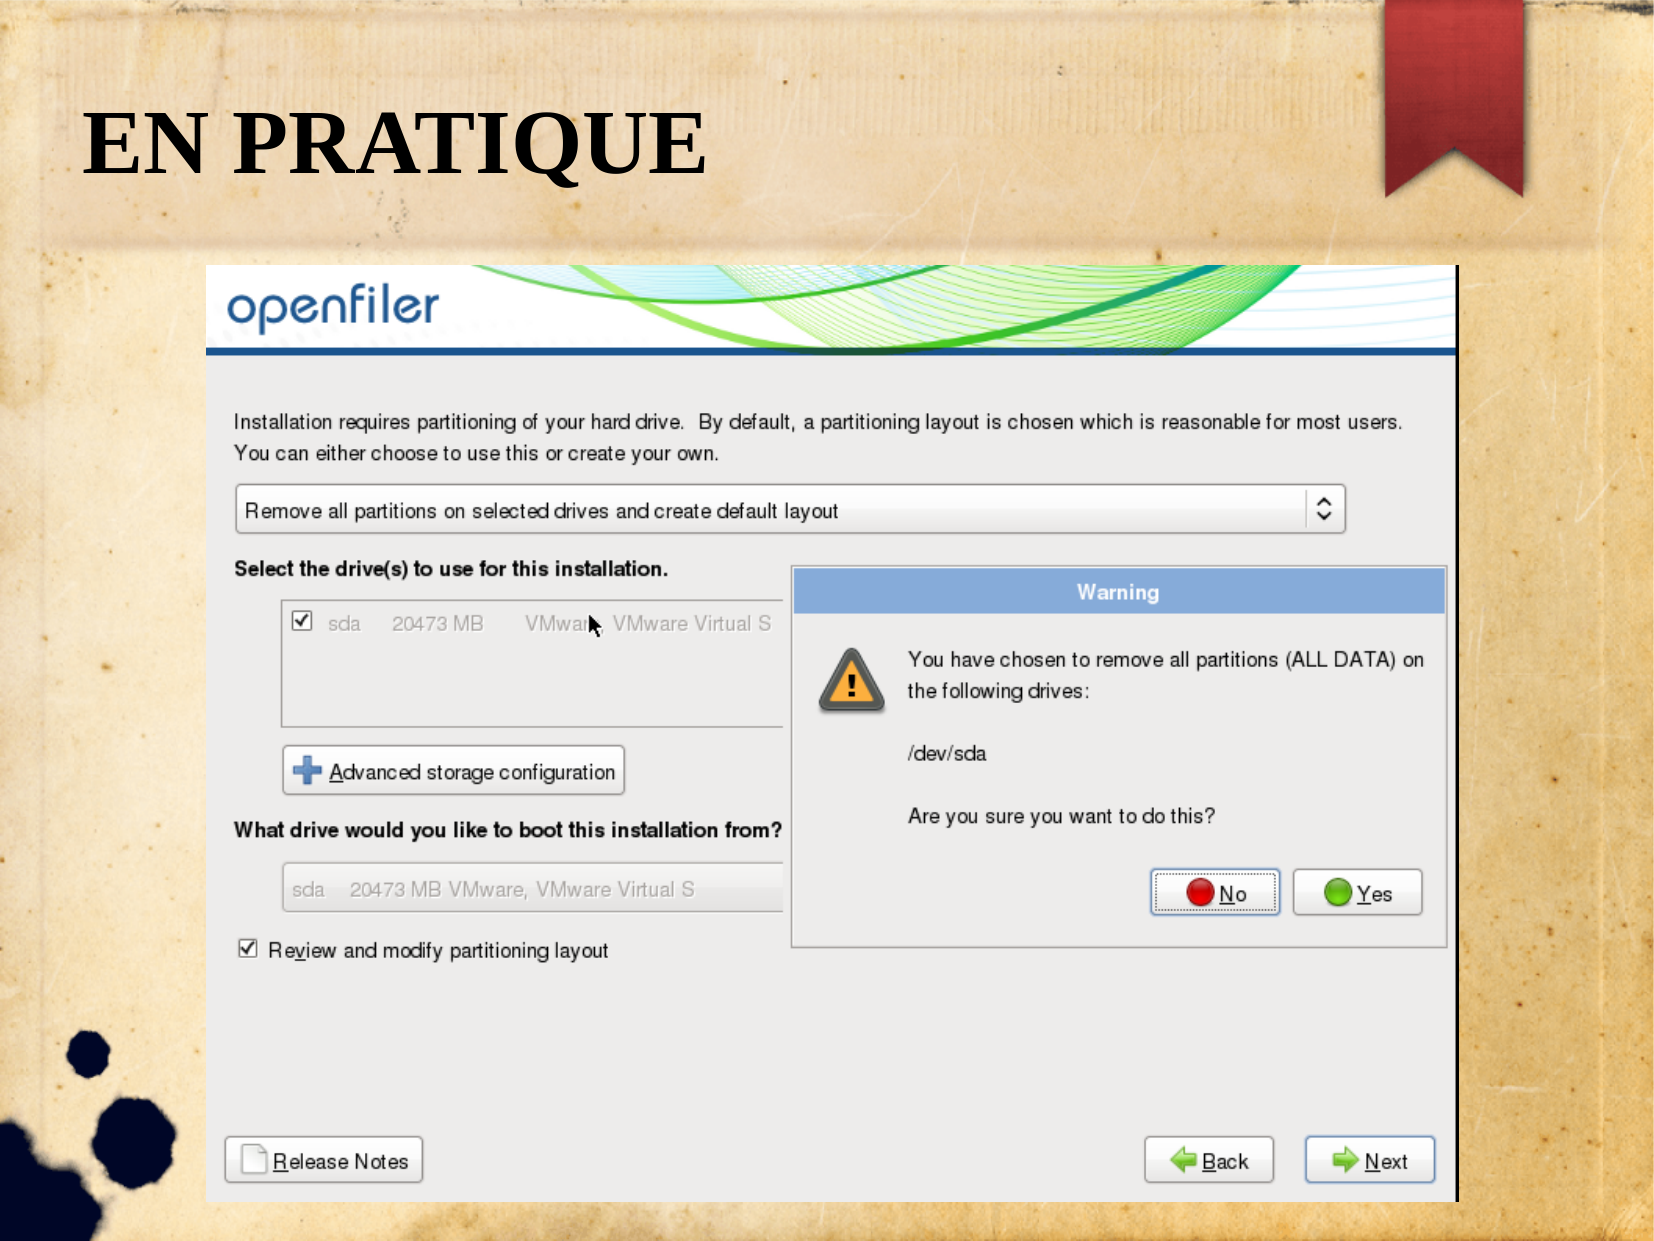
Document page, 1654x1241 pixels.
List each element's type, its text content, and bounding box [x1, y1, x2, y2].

title EN PRATIQUE [82, 49, 1347, 237]
picture [0, 0, 1654, 1241]
